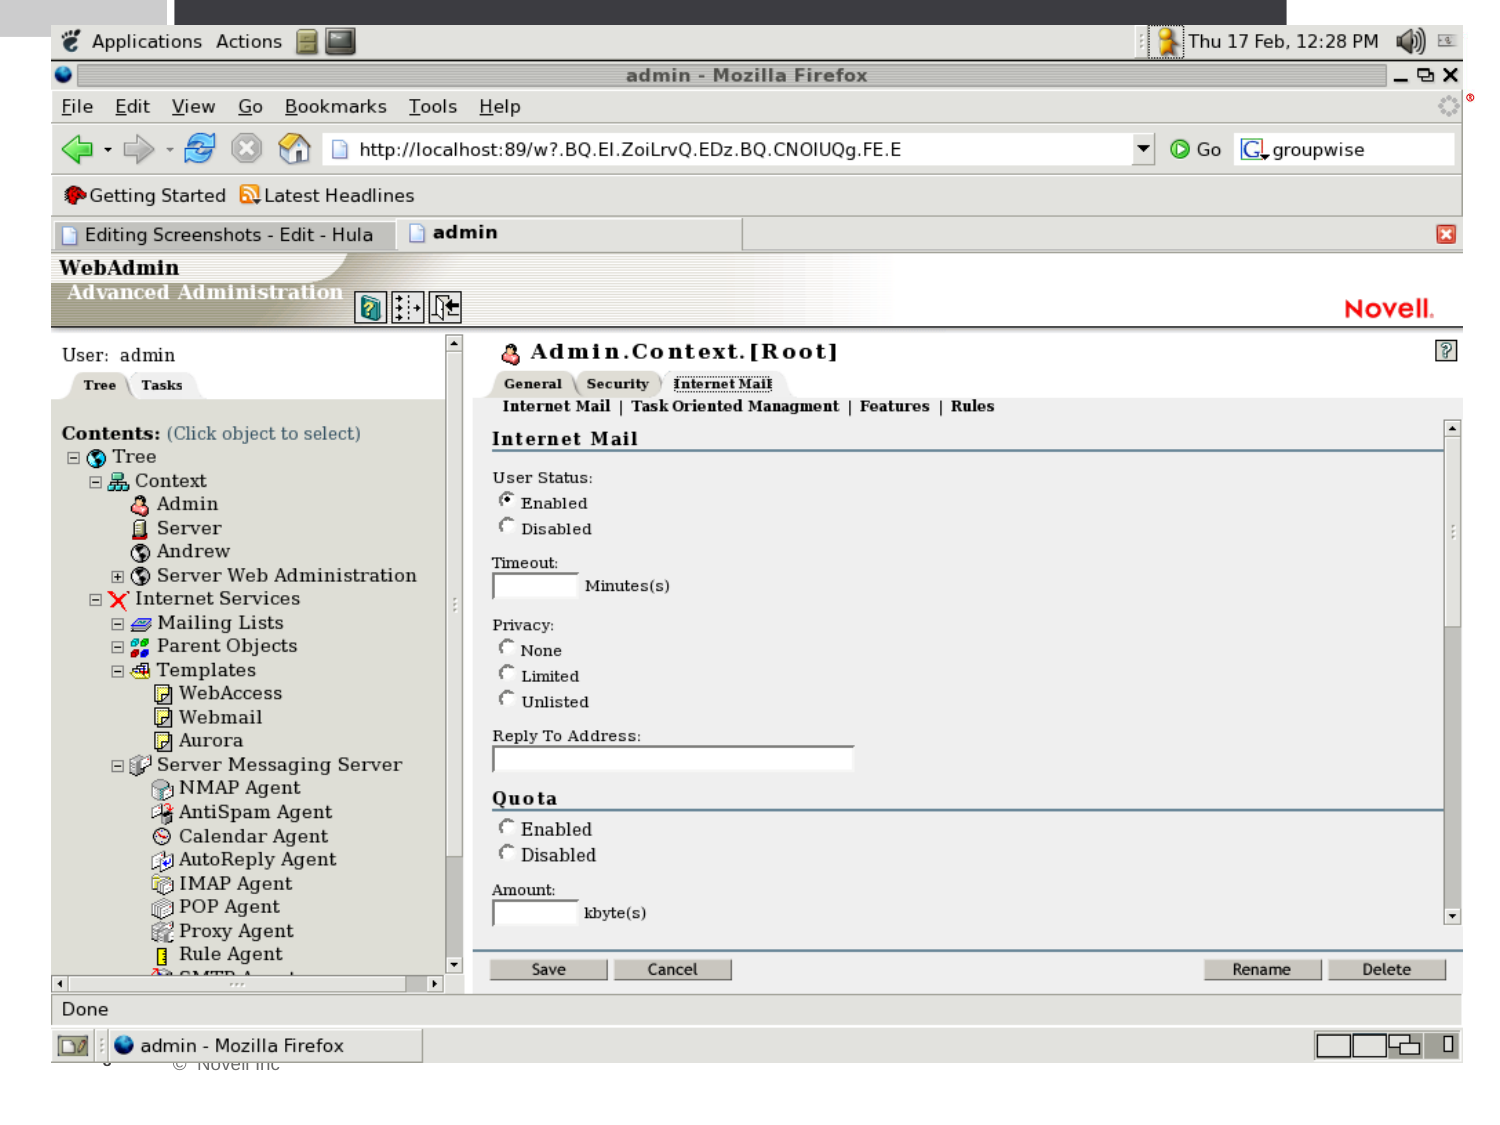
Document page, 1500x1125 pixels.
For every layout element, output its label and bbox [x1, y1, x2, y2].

picture [51, 25, 1477, 1063]
